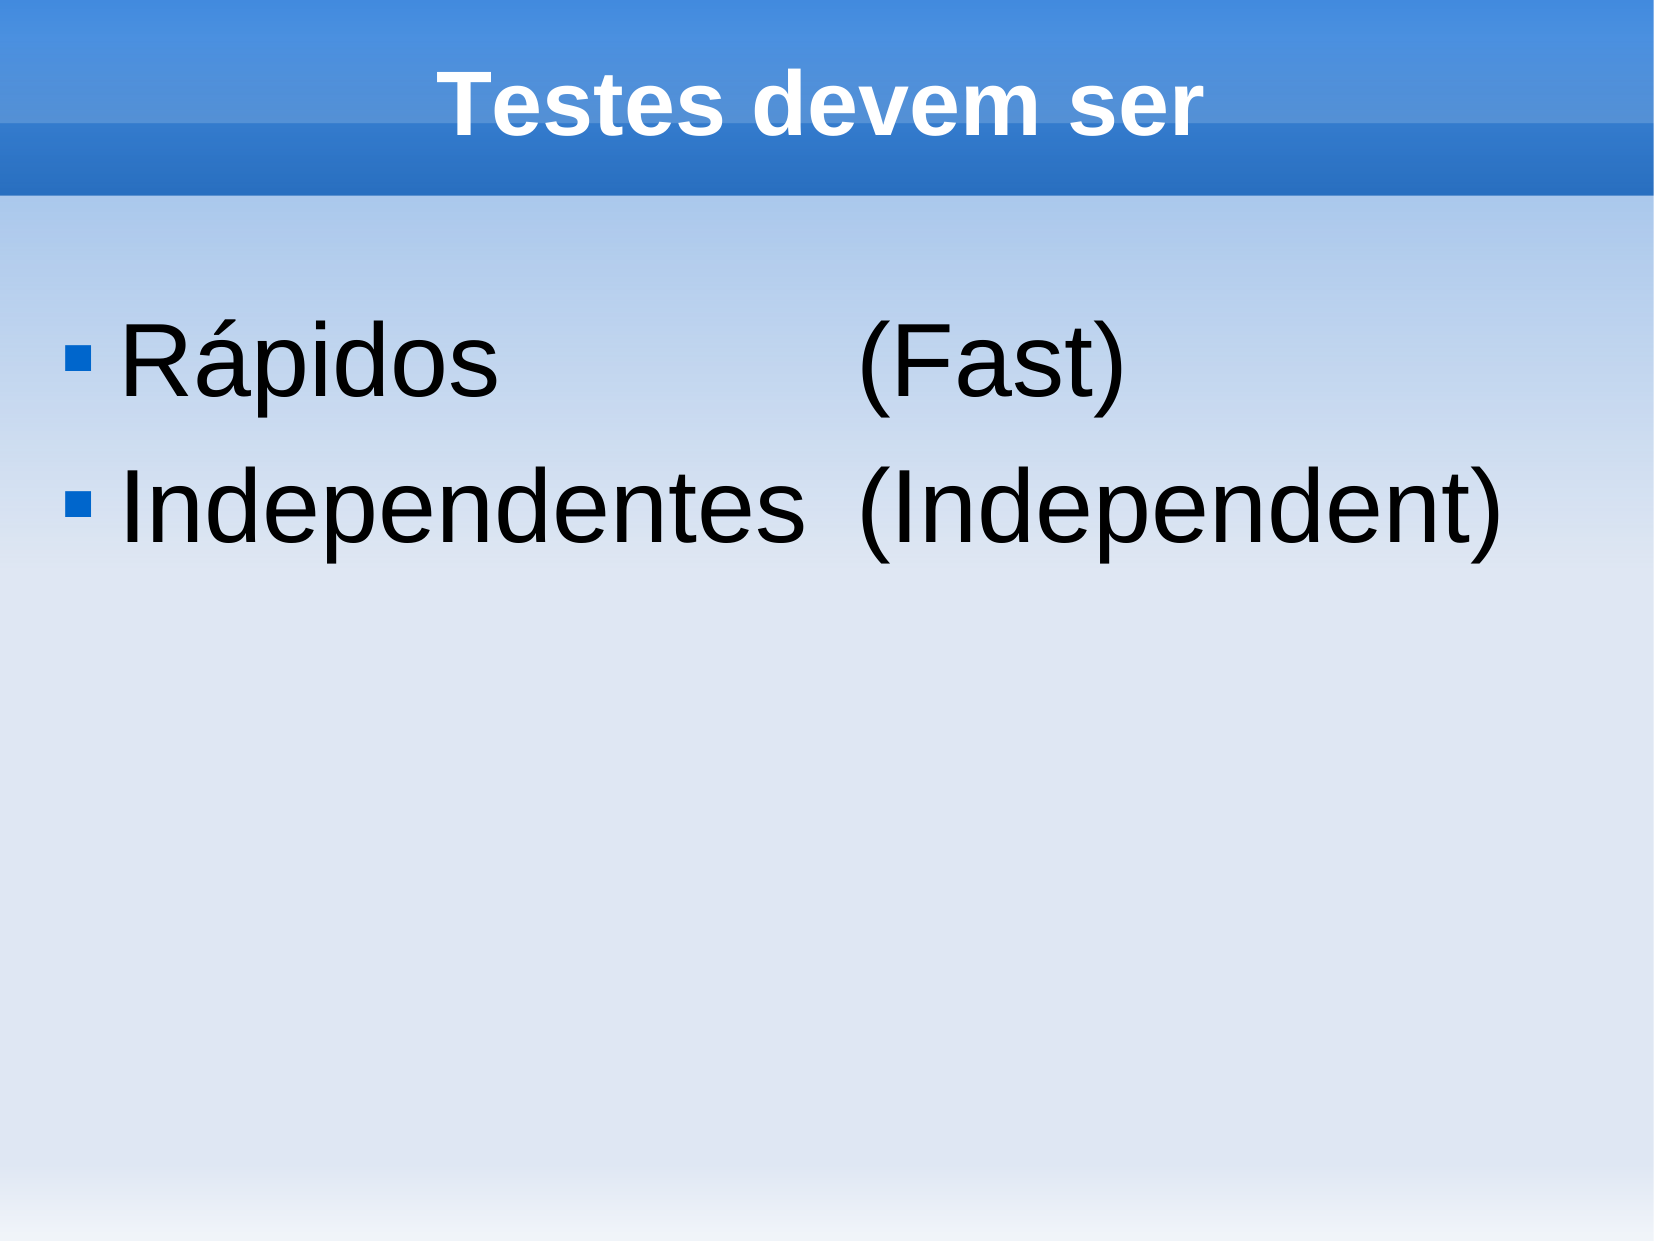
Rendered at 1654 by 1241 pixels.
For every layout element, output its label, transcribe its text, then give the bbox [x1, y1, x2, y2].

title Testes devem ser [76, 7, 1565, 200]
picture [0, 0, 1654, 1241]
list Rápidos (Fast) Independentes (Independent) [47, 302, 1595, 1106]
